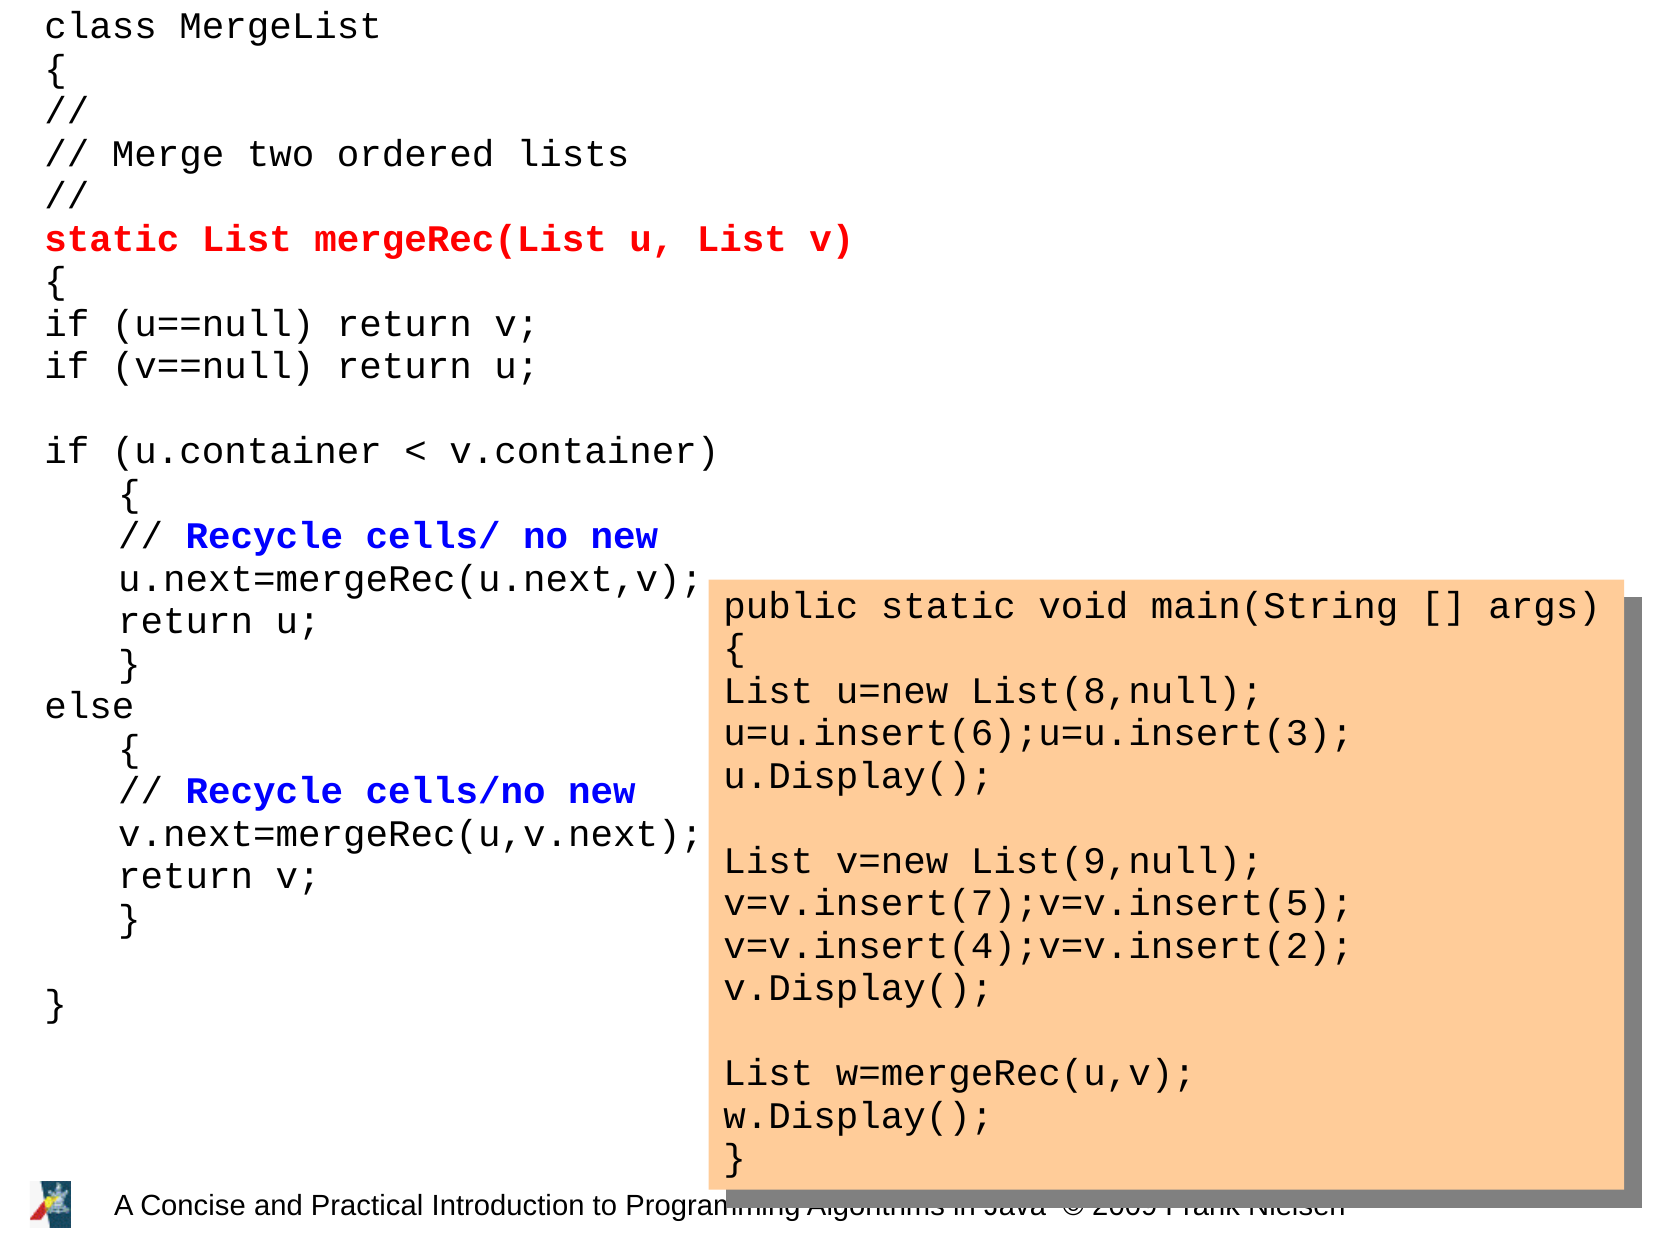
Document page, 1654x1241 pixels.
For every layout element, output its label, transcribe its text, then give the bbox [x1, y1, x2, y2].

text_box class MergeList { // // Merge two ordered lists // static List mergeRec(List u, List v) { if (u==null) return v; if (v==null) return u; if (u.container < v.container) { // Recycle cells/ no new u.next=mergeRec(u.next,v); return u; } else { // Recycle cells/no new v.next=mergeRec(u,v.next); return v; } } [29, 0, 1506, 1058]
text_box public static void main(String [] args) { List u=new List(8,null); u=u.insert(6);u=u.insert(3); u.Display(); List v=new List(9,null); v=v.insert(7);v=v.insert(5); v=v.insert(4);v=v.insert(2); v.Display(); List w=mergeRec(u,v); w.Display(); } [708, 579, 1625, 1152]
picture [29, 1181, 71, 1228]
